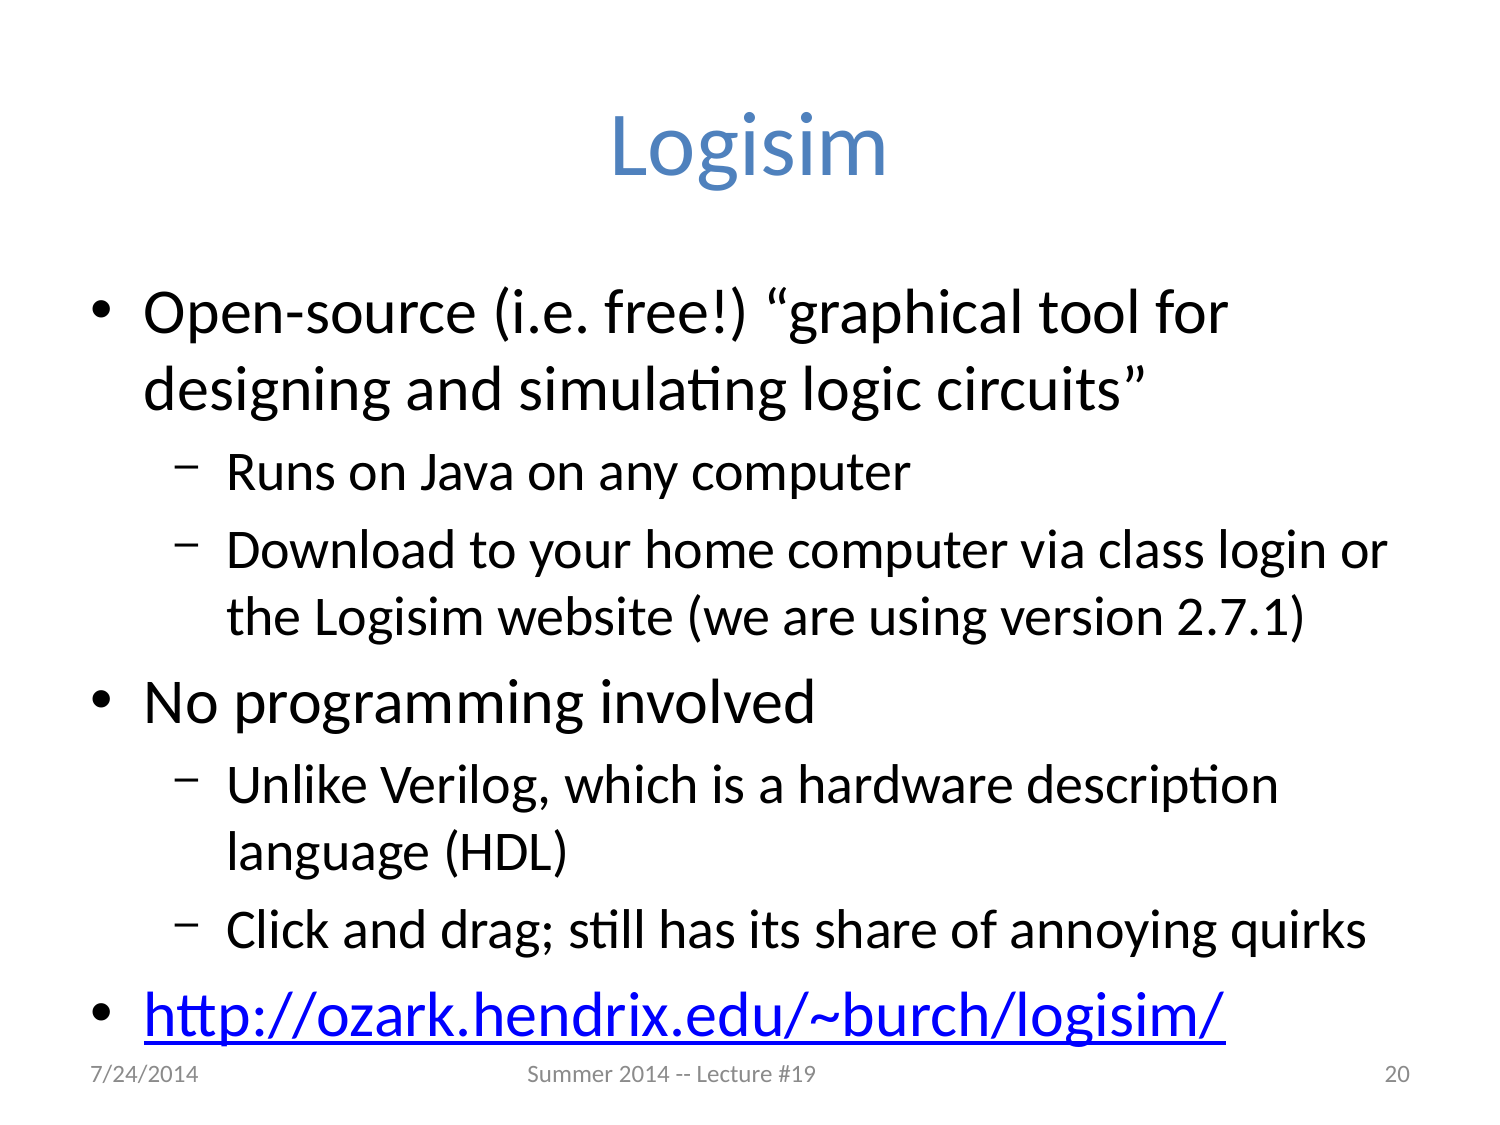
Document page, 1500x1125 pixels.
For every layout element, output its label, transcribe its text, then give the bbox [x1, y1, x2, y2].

slide_number <number> [1074, 1042, 1425, 1103]
footer Summer 2014 -- Lecture #19 [512, 1042, 988, 1103]
title Logisim [75, 45, 1425, 233]
list Open-source (i.e. free!) “graphical tool for designing and simulating logic circuits” Runs on Java on any computer Download to your home computer via class login or the Logisim website (we are using version 2.7.1) No programming involved Unlike Verilog, which is a hardware description language (HDL) Click and drag; still has its share of annoying quirks http://ozark.hendrix.edu/~burch/logisim/ [75, 262, 1425, 1073]
slide_number 7/24/2014 [75, 1042, 425, 1103]
